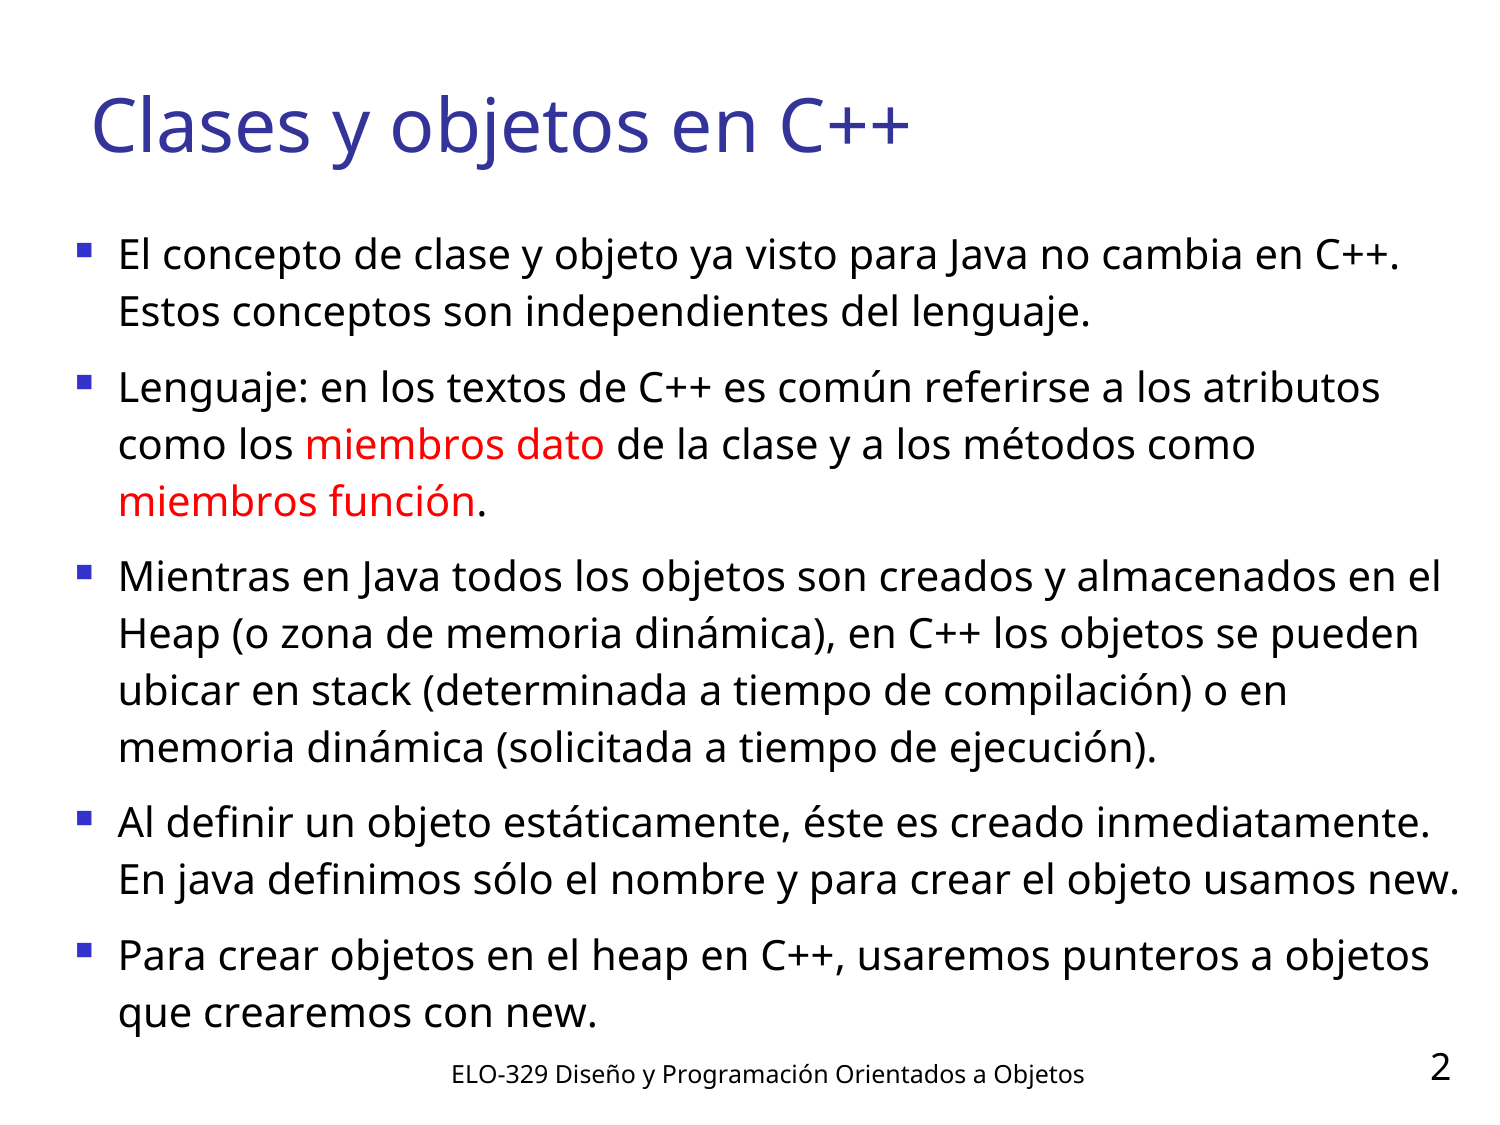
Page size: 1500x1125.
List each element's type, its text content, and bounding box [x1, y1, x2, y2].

list El concepto de clase y objeto ya visto para Java no cambia en C++. Estos conceptos son independientes del lenguaje. Lenguaje: en los textos de C++ es común referirse a los atributos como los miembros dato de la clase y a los métodos como miembros función. Mientras en Java todos los objetos son creados y almacenados en el Heap (o zona de memoria dinámica), en C++ los objetos se pueden ubicar en stack (determinada a tiempo de compilación) o en memoria dinámica (solicitada a tiempo de ejecución). Al definir un objeto estáticamente, éste es creado inmediatamente. En java definimos sólo el nombre y para crear el objeto usamos new. Para crear objetos en el heap en C++, usaremos punteros a objetos que crearemos con new. [75, 224, 1462, 1051]
title Clases y objetos en C++ [75, 4, 1500, 183]
